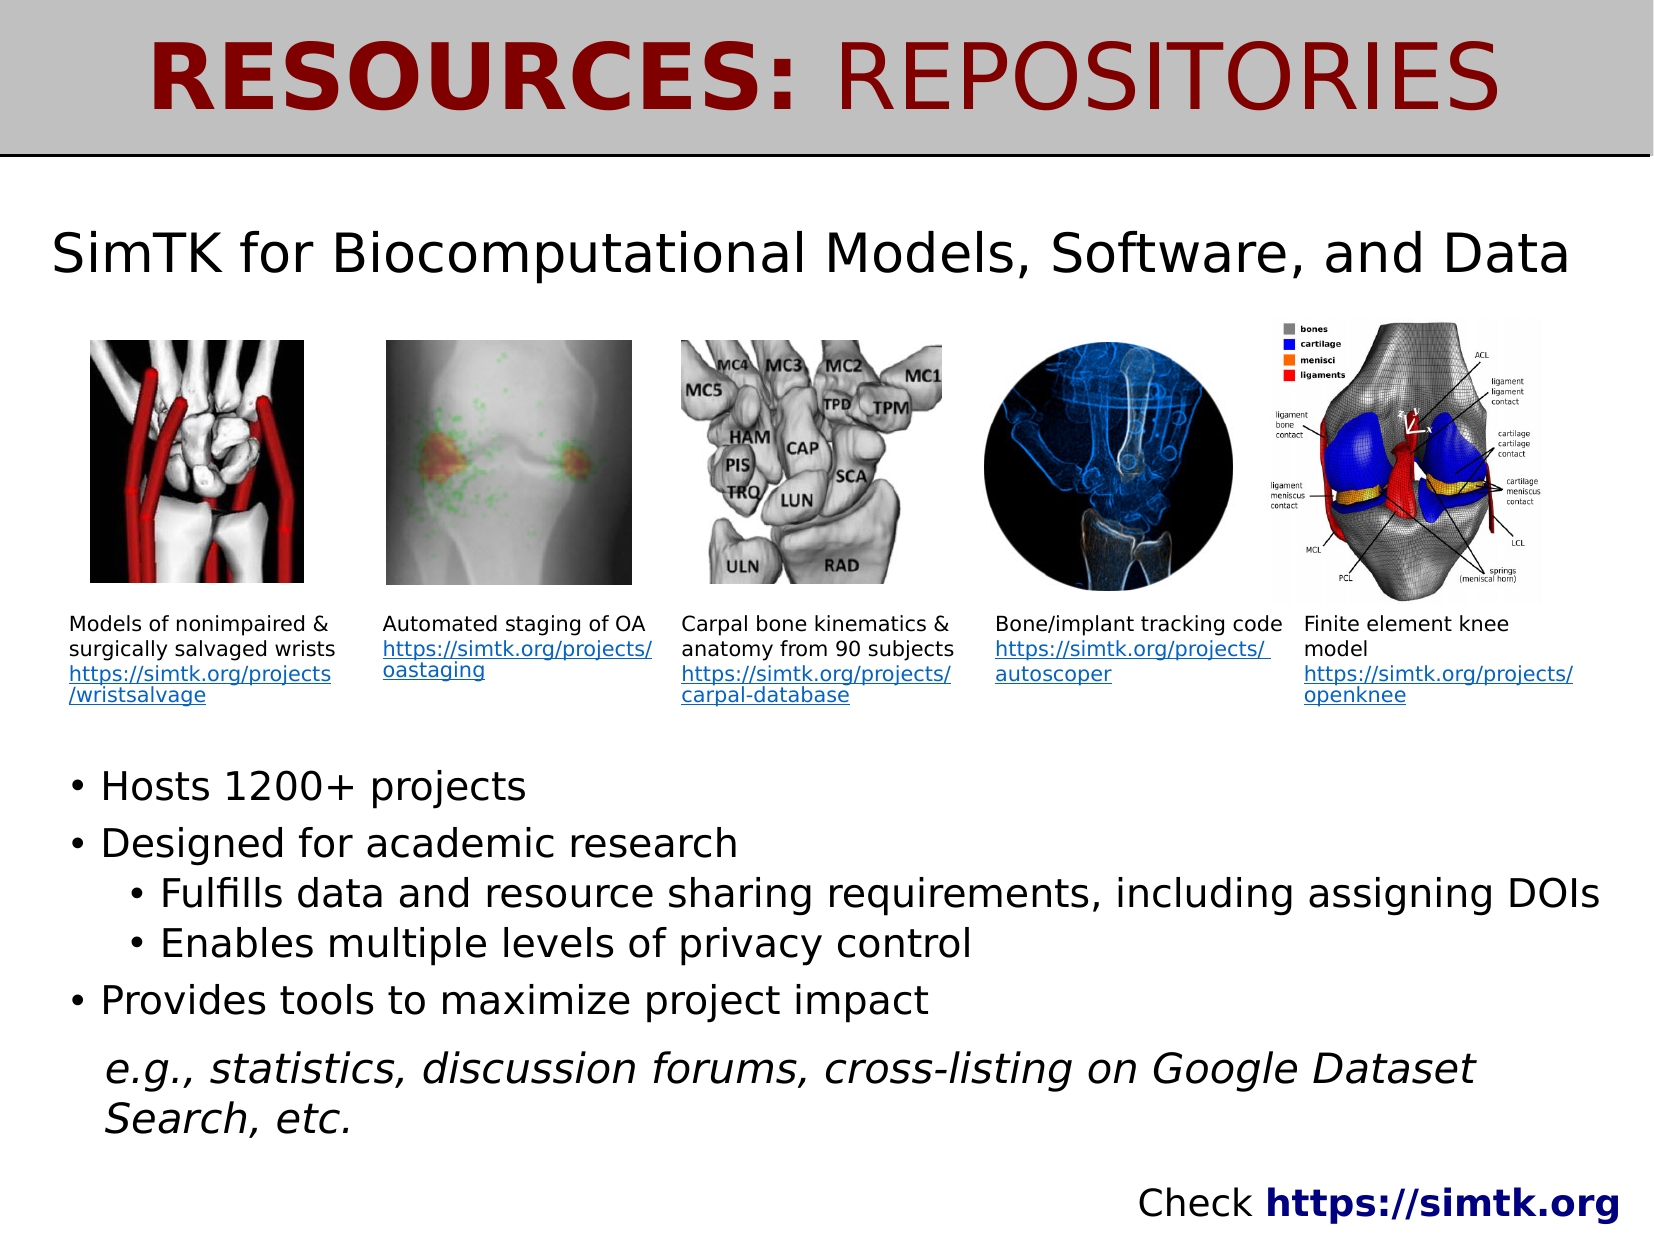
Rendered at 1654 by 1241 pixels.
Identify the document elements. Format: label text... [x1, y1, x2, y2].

text_box Hosts 1200+ projects Designed for academic research Fulfills data and resource sharing requirements, including assigning DOIs Enables multiple levels of privacy control Provides tools to maximize project impact [55, 759, 1618, 1066]
picture [386, 340, 632, 585]
title SimTK for Biocomputational Models, Software, and Data [36, 197, 1617, 315]
picture [90, 340, 304, 583]
text_box Finite element knee model https://simtk.org/projects/openknee [1289, 603, 1592, 693]
text_box Models of nonimpaired & surgically salvaged wrists https://simtk.org/projects/wristsalvage [54, 603, 351, 693]
picture [982, 340, 1235, 591]
text_box Automated staging of OA https://simtk.org/projects/oastaging [367, 603, 666, 668]
text_box Check https://simtk.org [1122, 1174, 1649, 1233]
text_box Carpal bone kinematics & anatomy from 90 subjects https://simtk.org/projects/carpal-database [666, 603, 974, 693]
text_box Bone/implant tracking code https://simtk.org/projects/ autoscoper [980, 603, 1289, 693]
text_box RESOURCES: REPOSITORIES [0, 24, 1651, 132]
picture [1266, 314, 1543, 605]
picture [681, 340, 942, 584]
text_box e.g., statistics, discussion forums, cross-listing on Google Dataset Search, etc. [89, 1034, 1648, 1150]
text_box [0, 0, 1654, 156]
